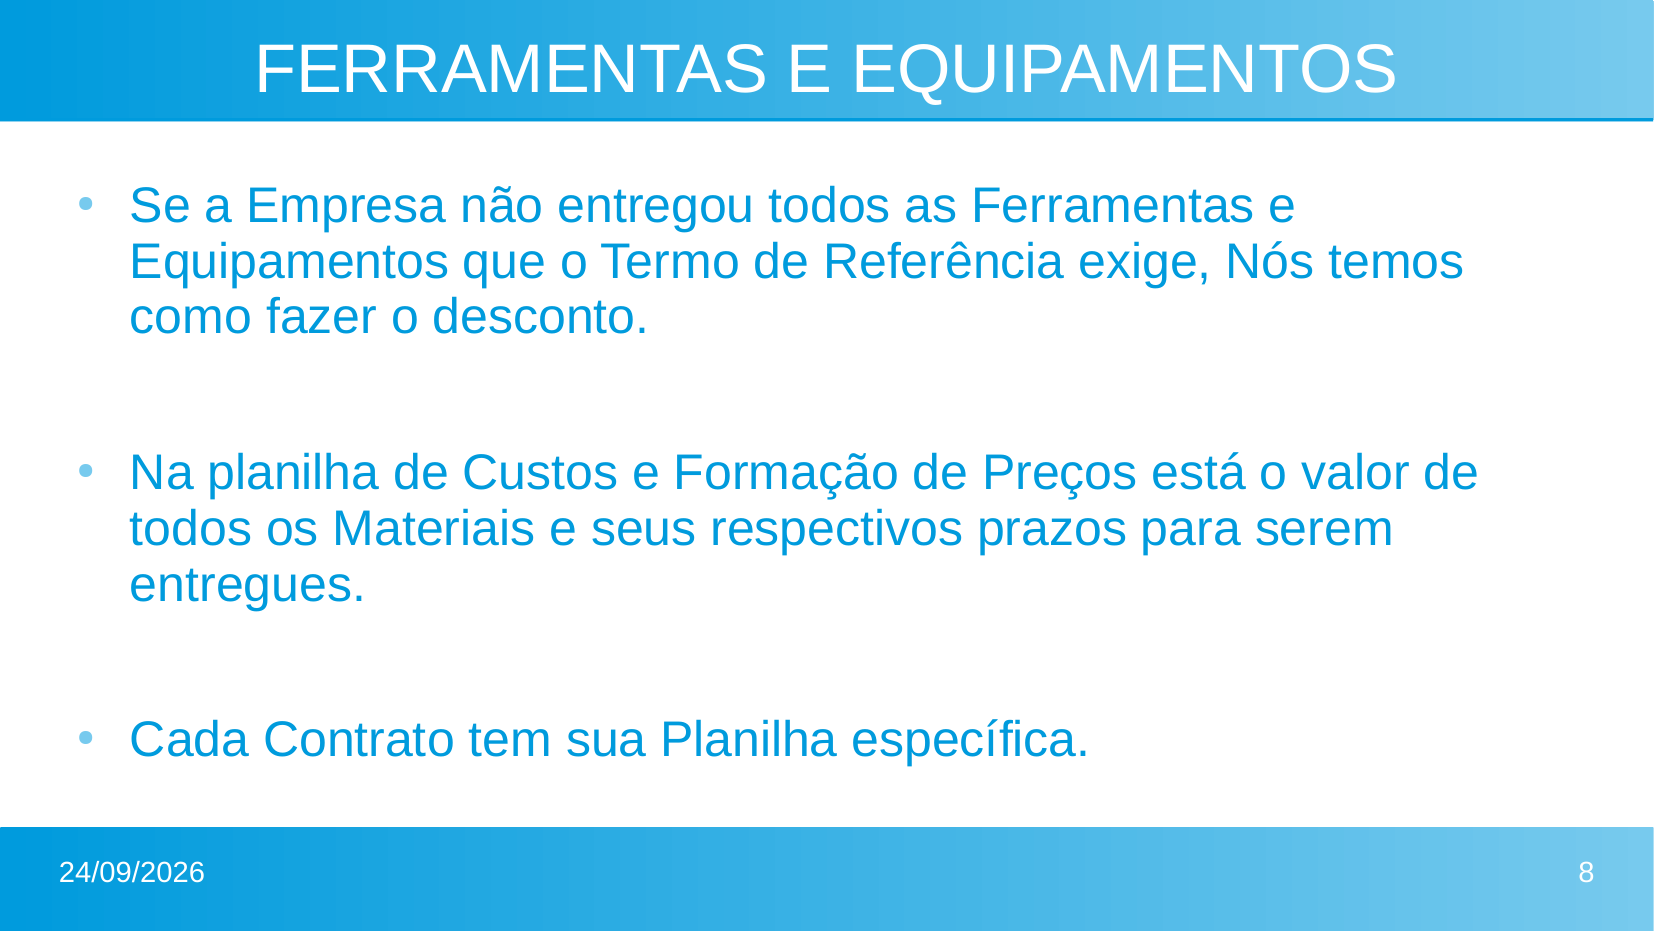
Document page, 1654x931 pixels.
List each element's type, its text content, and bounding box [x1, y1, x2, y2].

list Se a Empresa não entregou todos as Ferramentas e Equipamentos que o Termo de Referência exige, Nós temos como fazer o desconto. Na planilha de Custos e Formação de Preços está o valor de todos os Materiais e seus respectivos prazos para serem entregues. Cada Contrato tem sua Planilha específica. [59, 177, 1595, 768]
title FERRAMENTAS E EQUIPAMENTOS [59, 29, 1595, 108]
